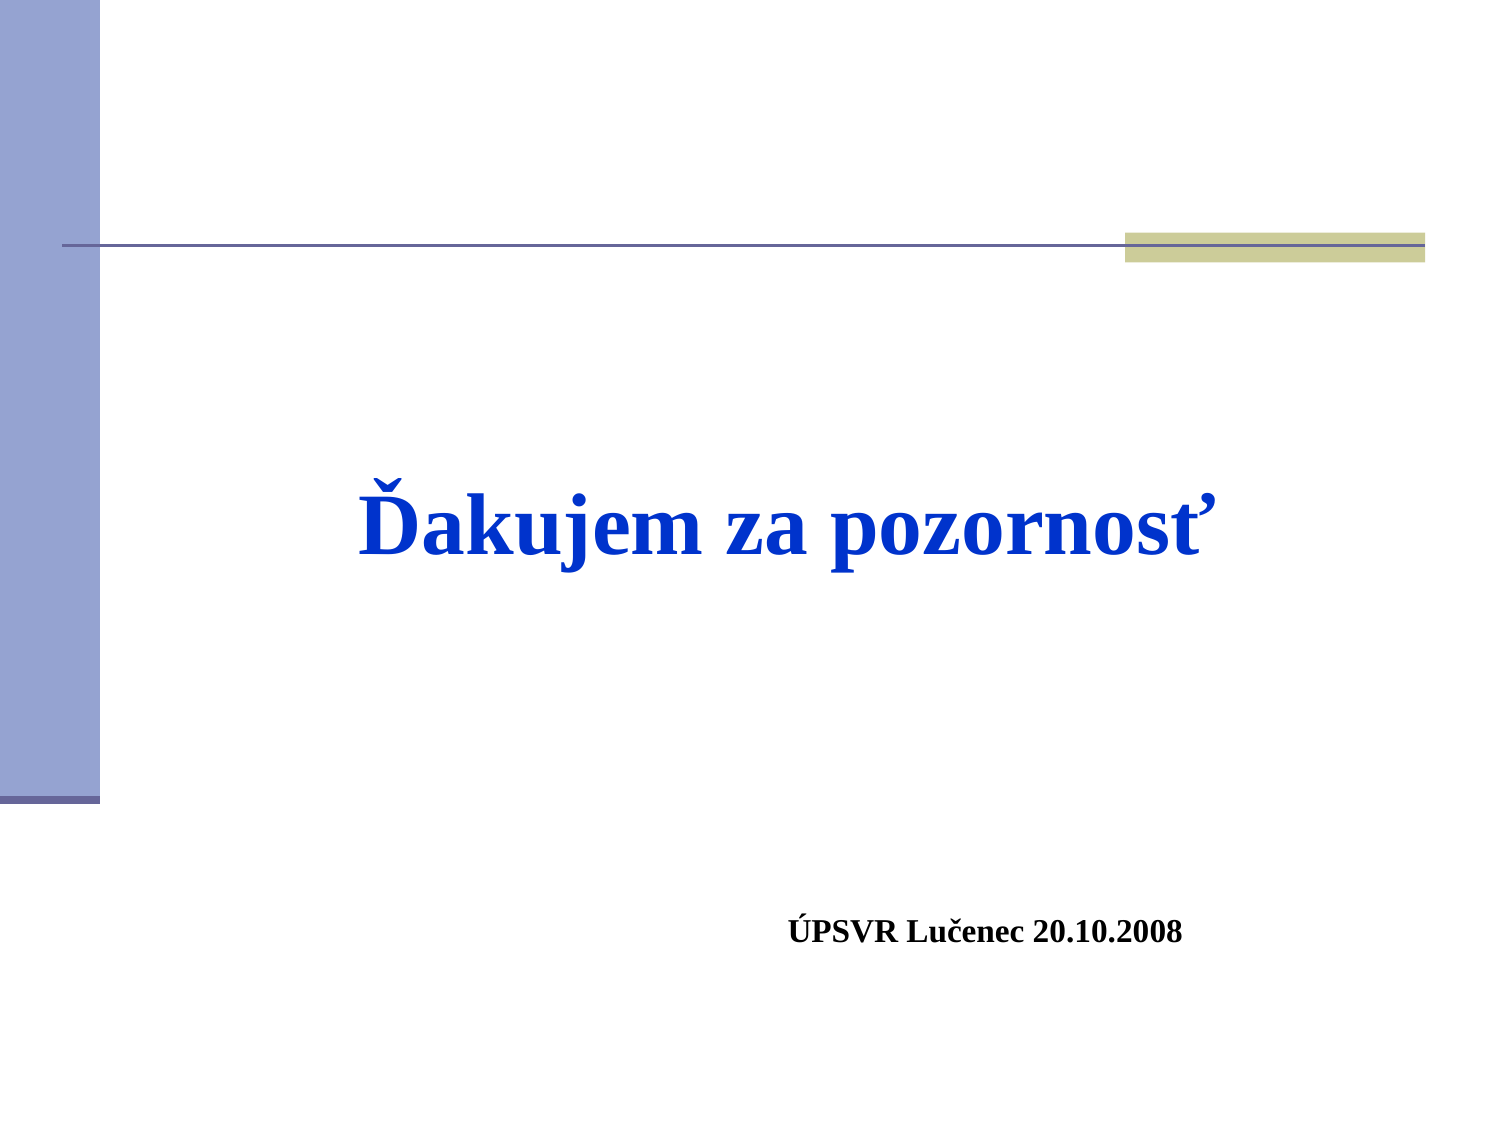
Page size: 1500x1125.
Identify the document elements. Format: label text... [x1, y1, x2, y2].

title Ďakujem za pozornosť ÚPSVR Lučenec 20.10.2008 [150, 375, 1426, 1063]
